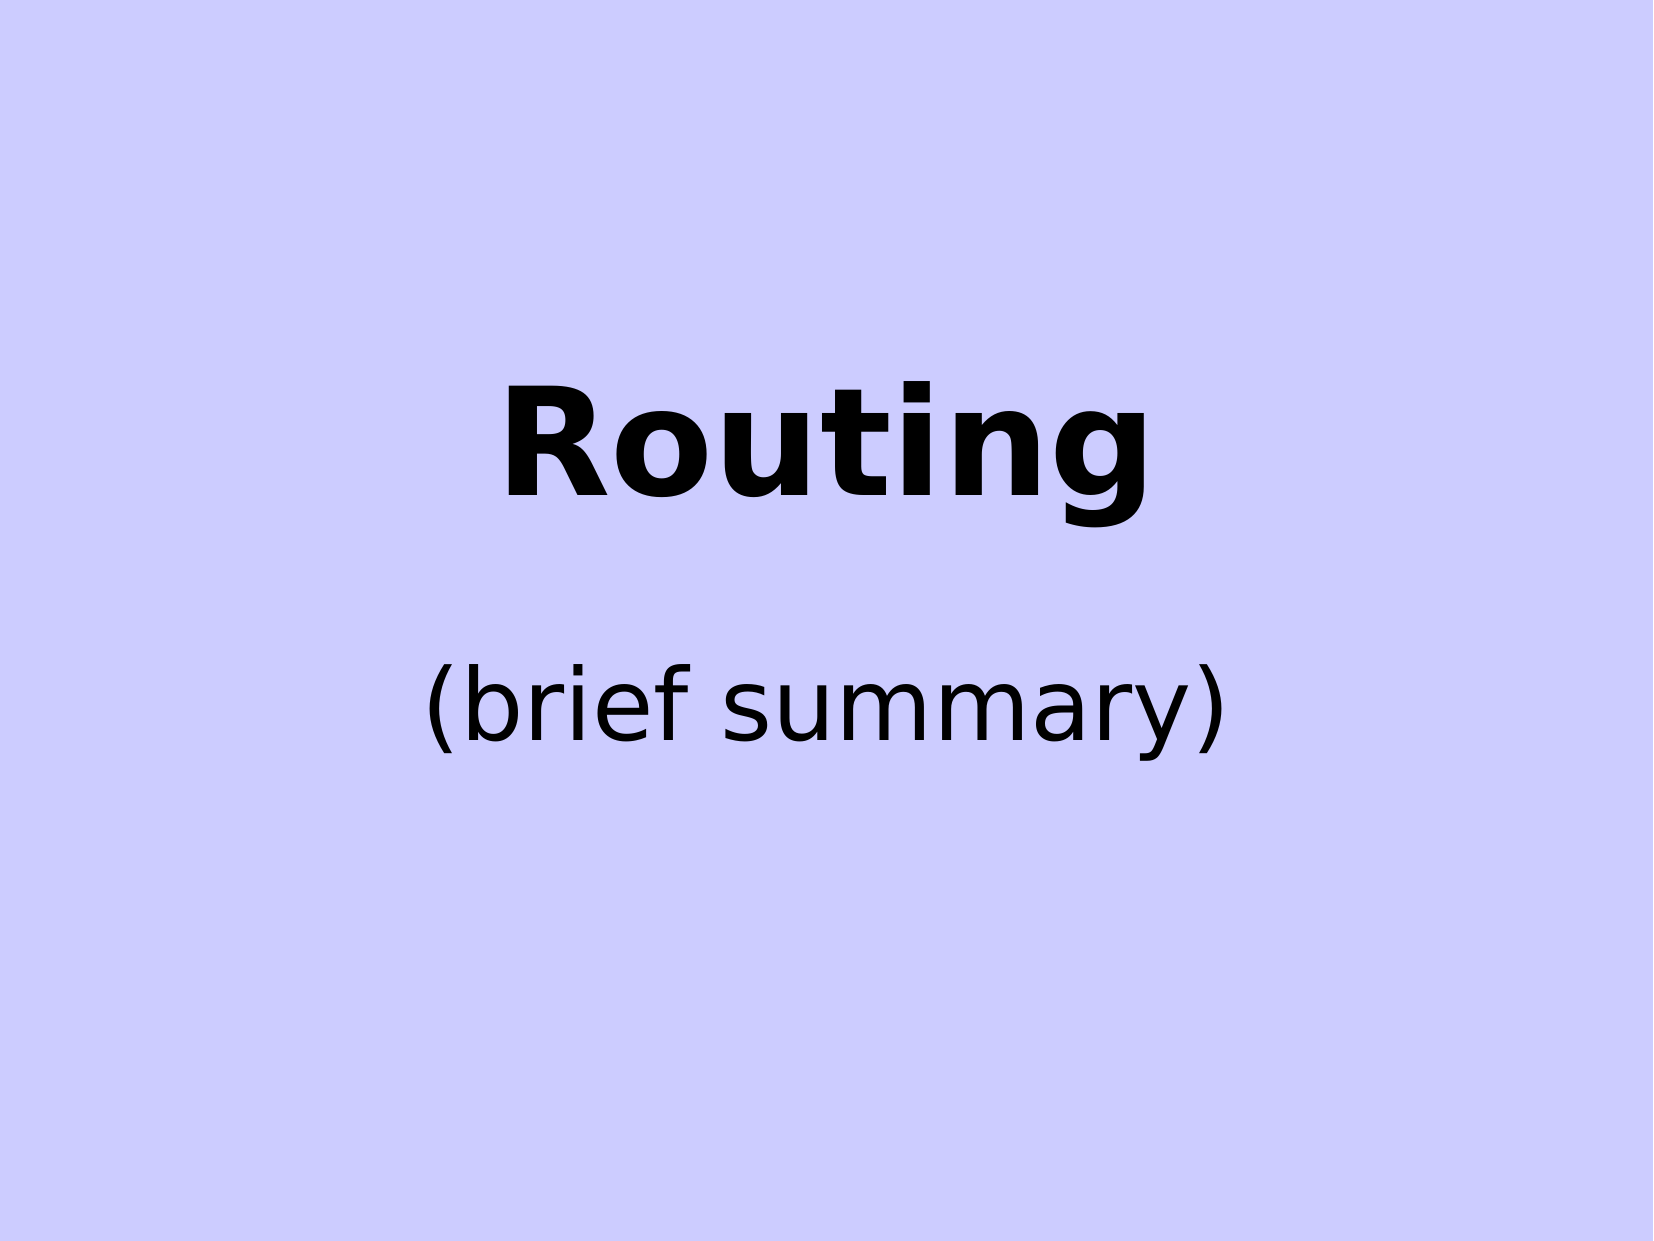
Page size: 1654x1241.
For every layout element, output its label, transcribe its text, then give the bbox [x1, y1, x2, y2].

subtitle Routing (brief summary) [82, 135, 1571, 1102]
